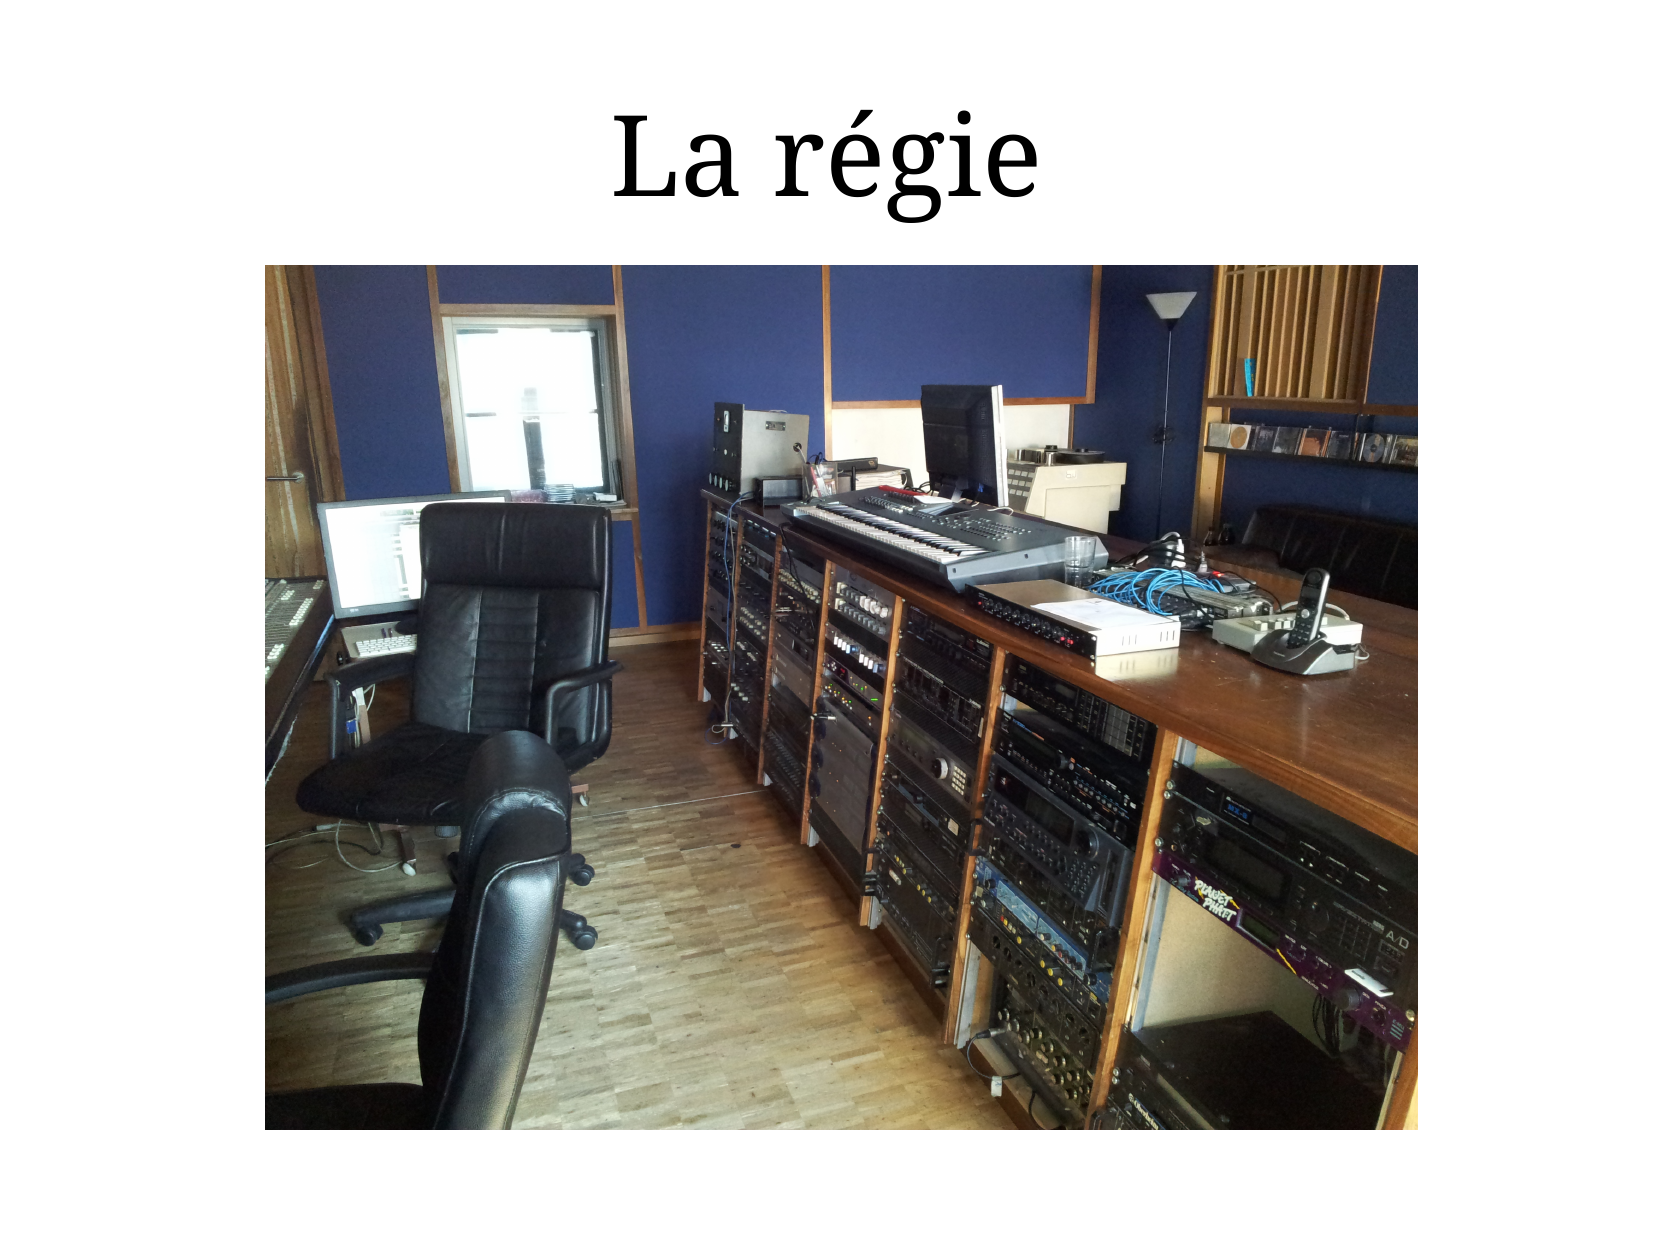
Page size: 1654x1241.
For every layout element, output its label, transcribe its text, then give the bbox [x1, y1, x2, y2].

title La régie [82, 49, 1571, 257]
picture [265, 265, 1418, 1130]
